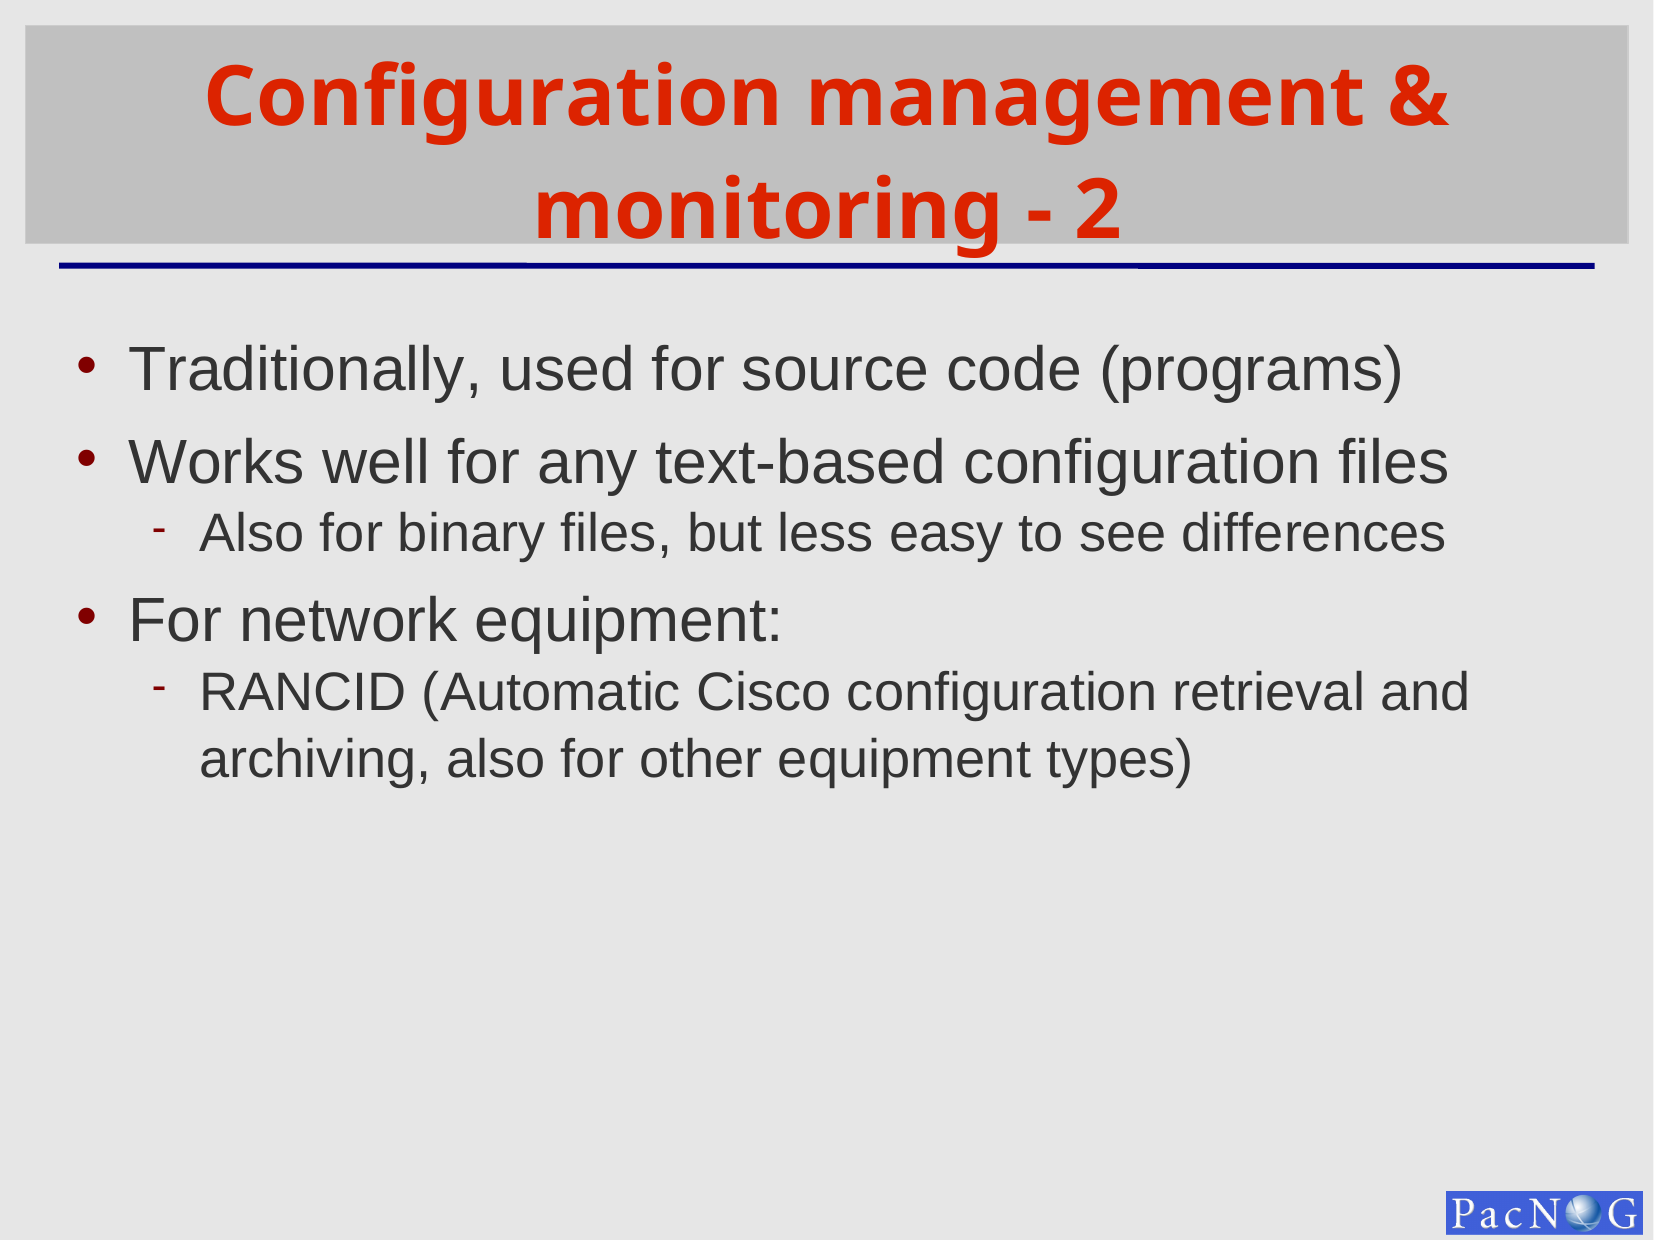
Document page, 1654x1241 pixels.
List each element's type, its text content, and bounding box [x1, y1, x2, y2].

picture [1446, 1191, 1643, 1235]
title Configuration management & monitoring - 2 [121, 46, 1534, 254]
list Traditionally, used for source code (programs)‏ Works well for any text-based configuration files Also for binary files, but less easy to see differences For network equipment: RANCID (Automatic Cisco configuration retrieval and archiving, also for other equipment types)‏ [59, 324, 1595, 1135]
